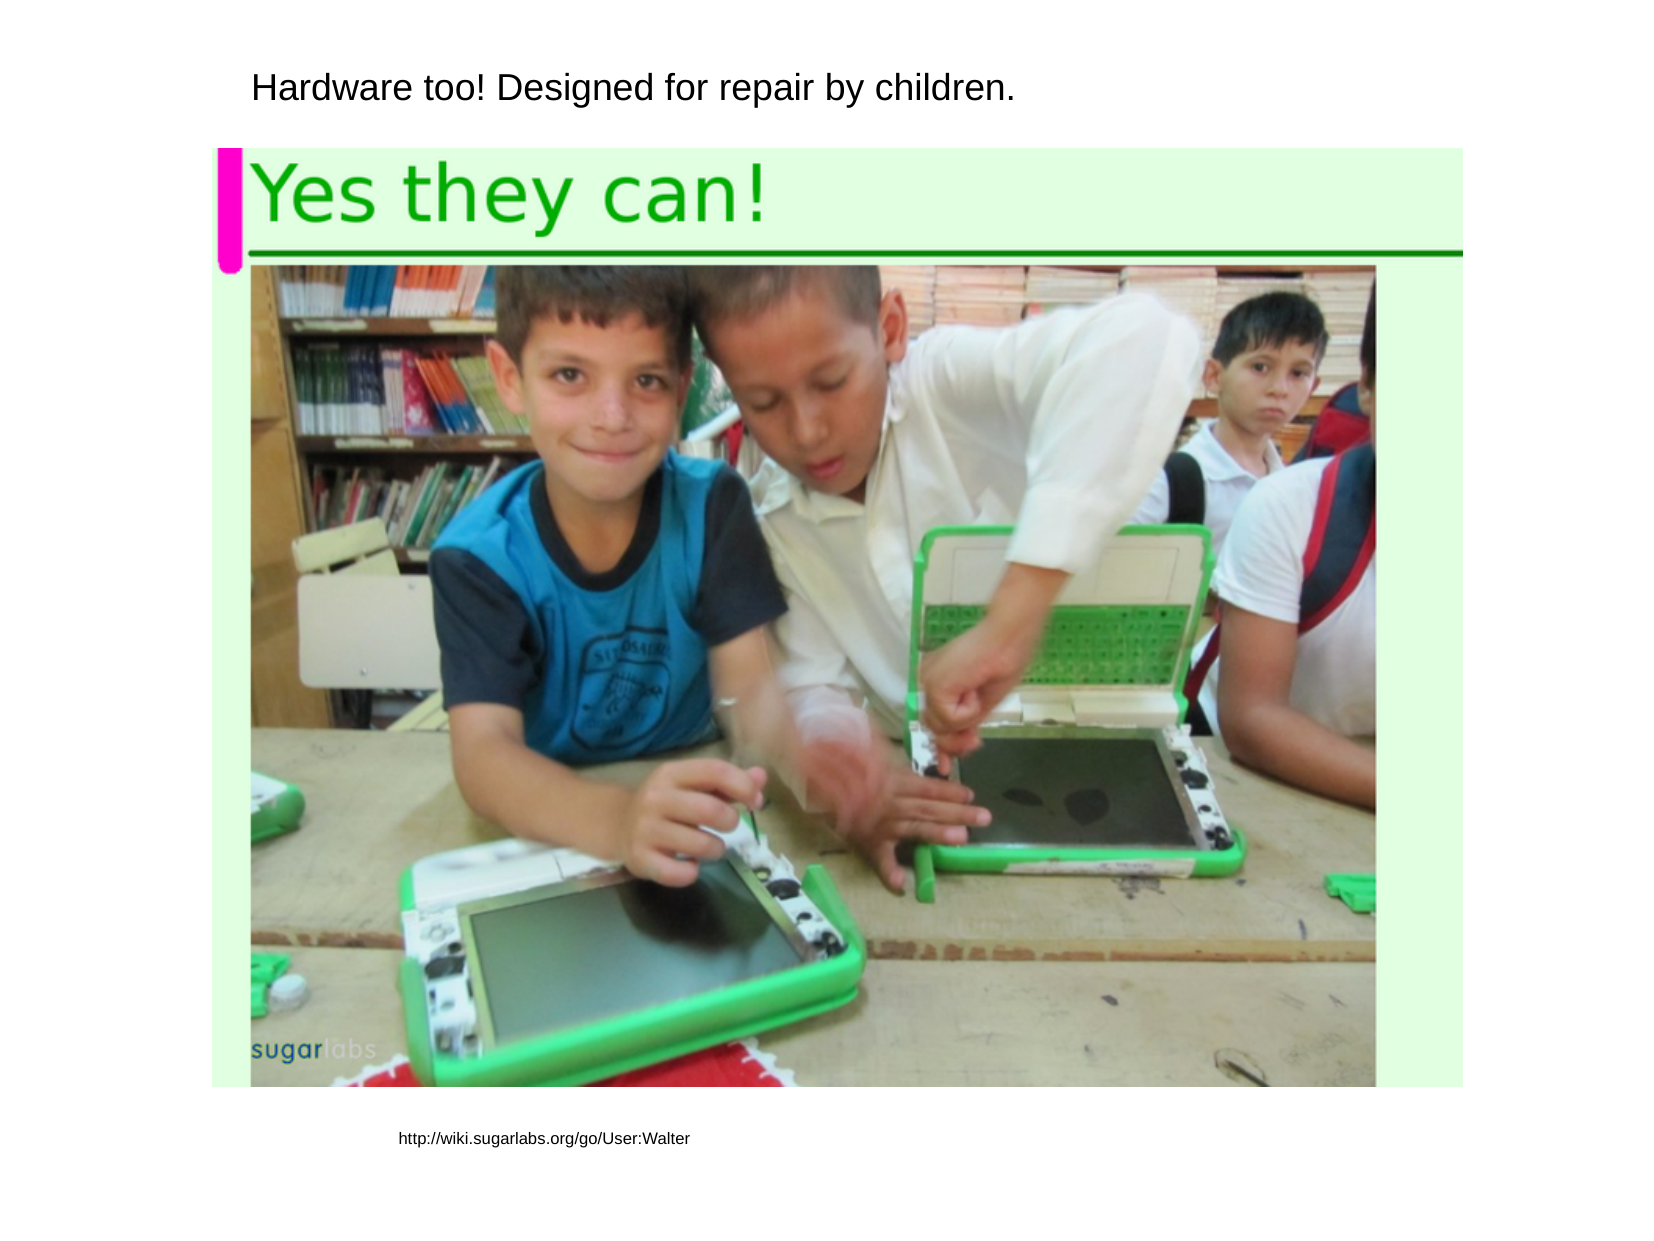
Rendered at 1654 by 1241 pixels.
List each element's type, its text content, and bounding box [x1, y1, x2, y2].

text_box http://wiki.sugarlabs.org/go/User:Walter [383, 1122, 707, 1156]
picture [212, 148, 1463, 1087]
text_box Hardware too! Designed for repair by children. [236, 59, 1418, 116]
